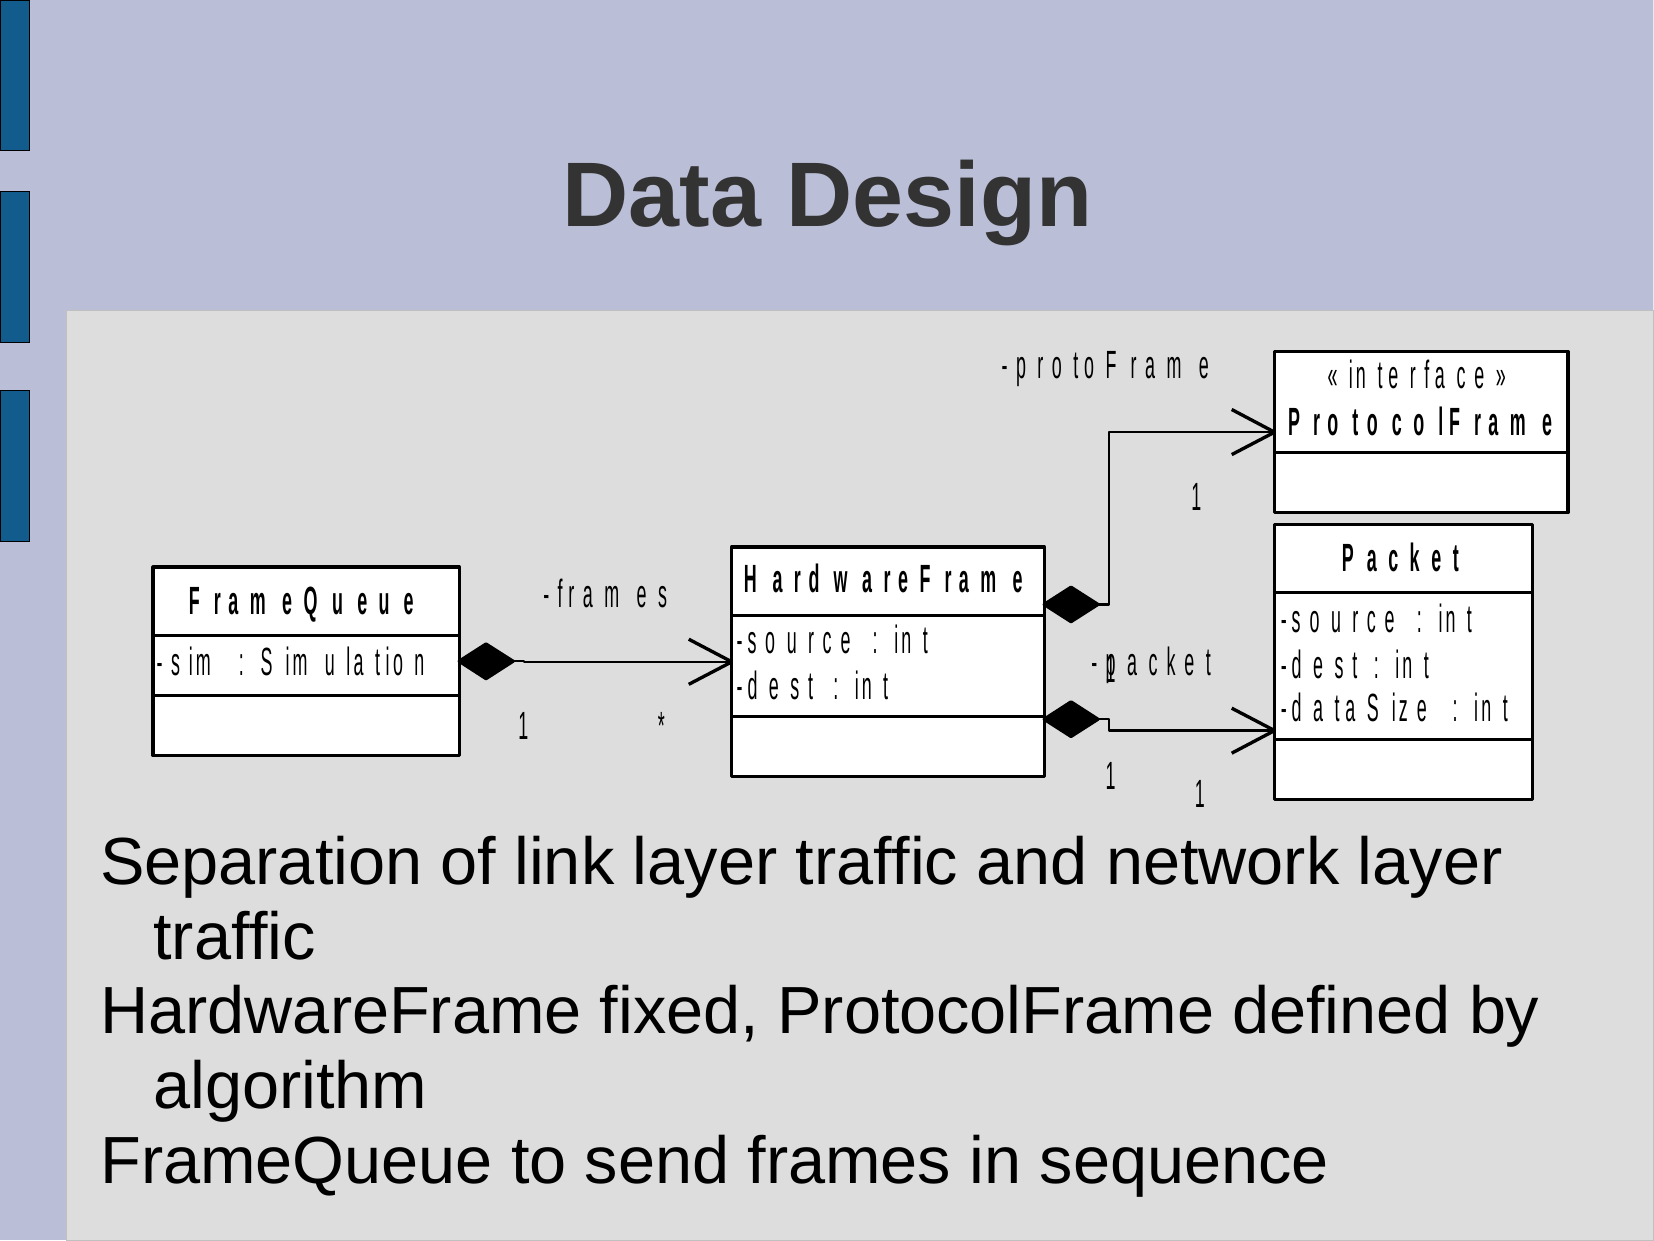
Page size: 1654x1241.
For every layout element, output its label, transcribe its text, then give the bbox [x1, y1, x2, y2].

list Separation of link layer traffic and network layer traffic HardwareFrame fixed, ProtocolFrame defined by algorithm FrameQueue to send frames in sequence [82, 823, 1571, 1215]
title Data Design [121, 98, 1534, 291]
picture [145, 331, 1576, 826]
